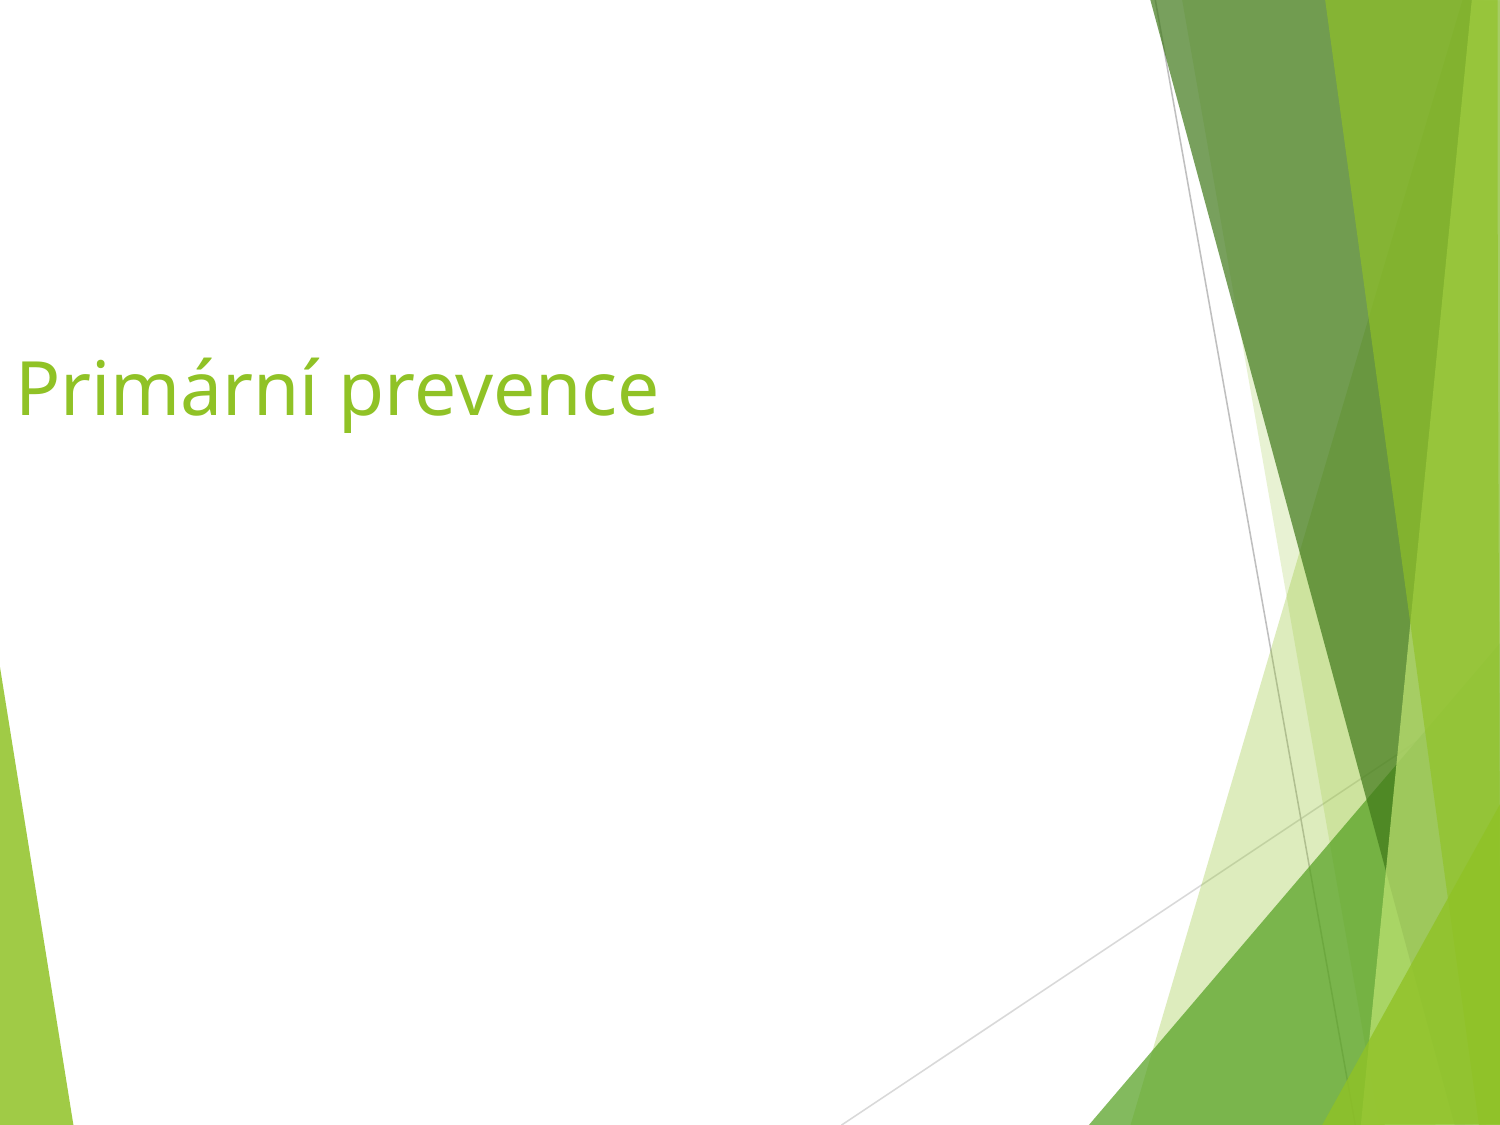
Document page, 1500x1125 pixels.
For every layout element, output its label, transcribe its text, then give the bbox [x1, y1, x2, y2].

title Primární prevence [0, 332, 1350, 591]
